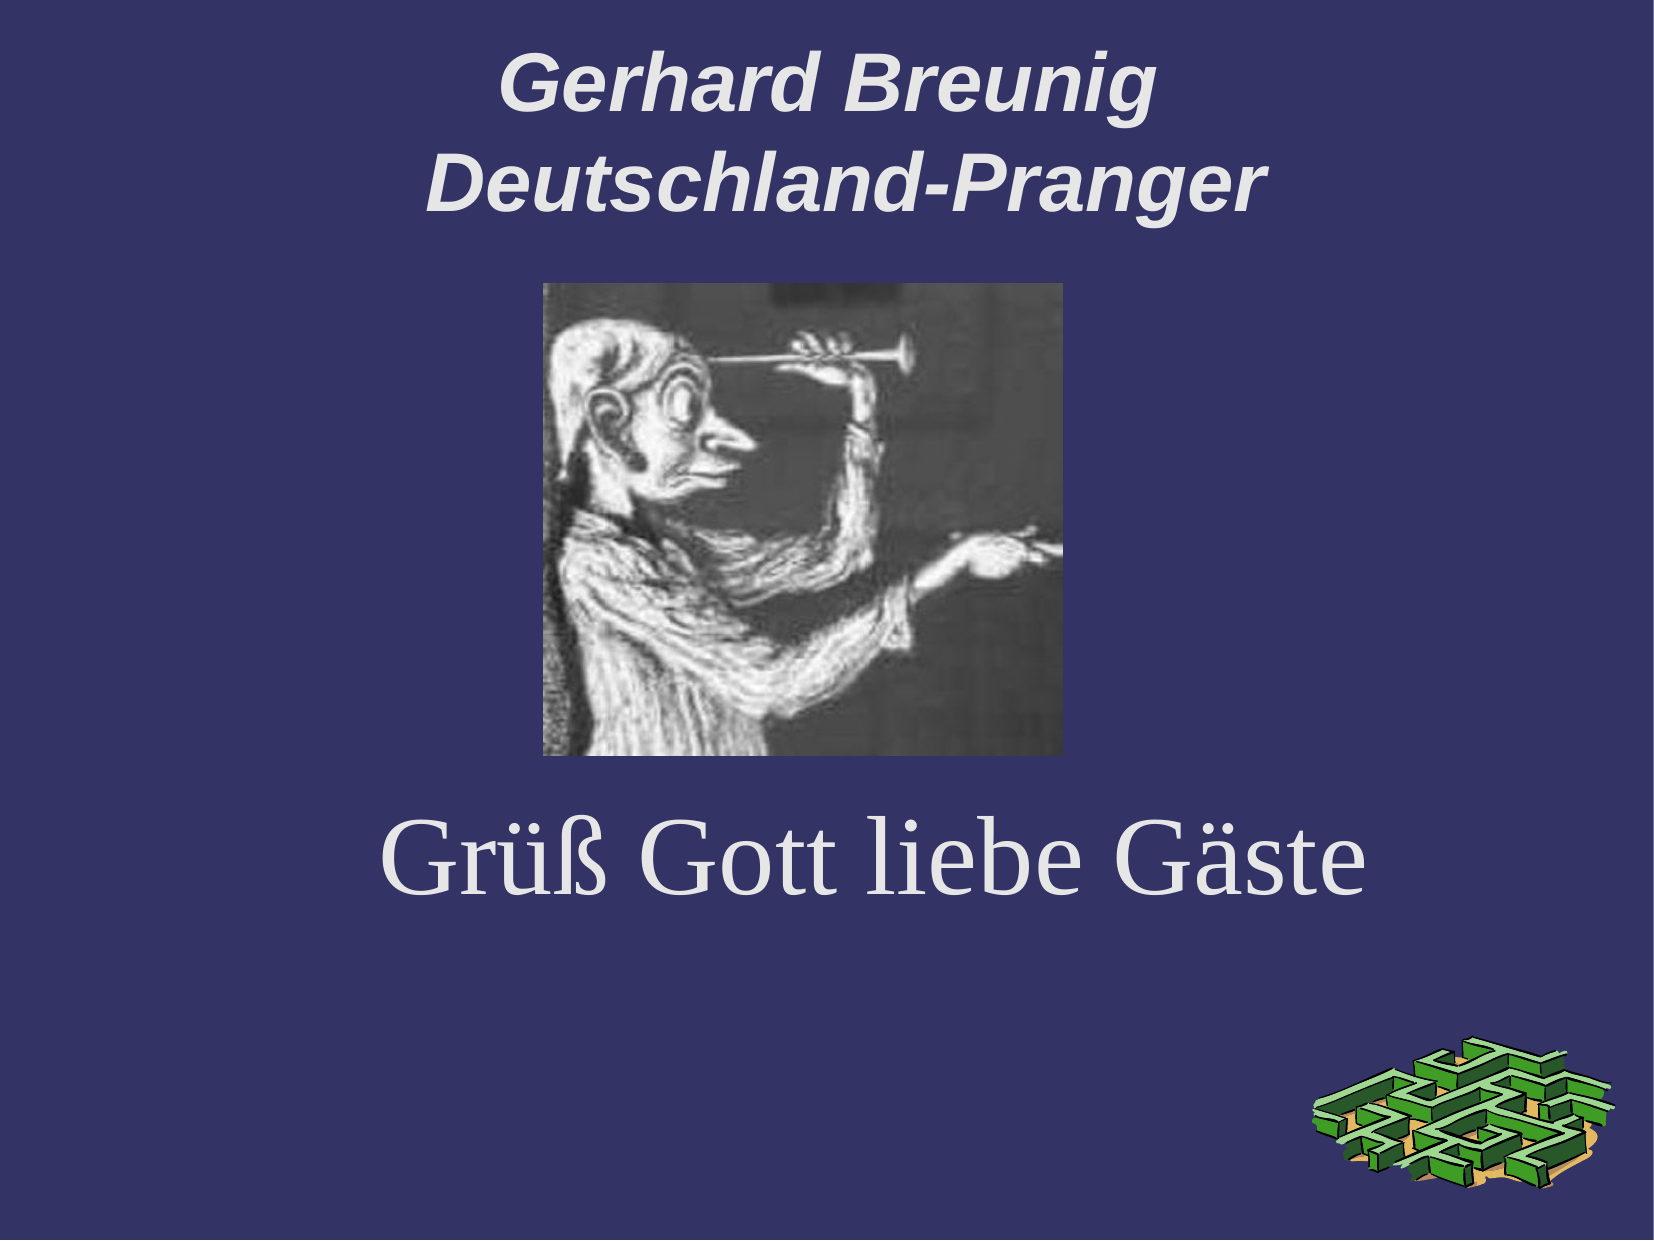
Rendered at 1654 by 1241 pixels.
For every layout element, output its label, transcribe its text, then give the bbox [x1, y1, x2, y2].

picture [543, 283, 1063, 756]
title Gerhard Breunig Deutschland-Pranger [121, 28, 1534, 329]
subtitle Grüß Gott liebe Gäste [178, 459, 1570, 1241]
